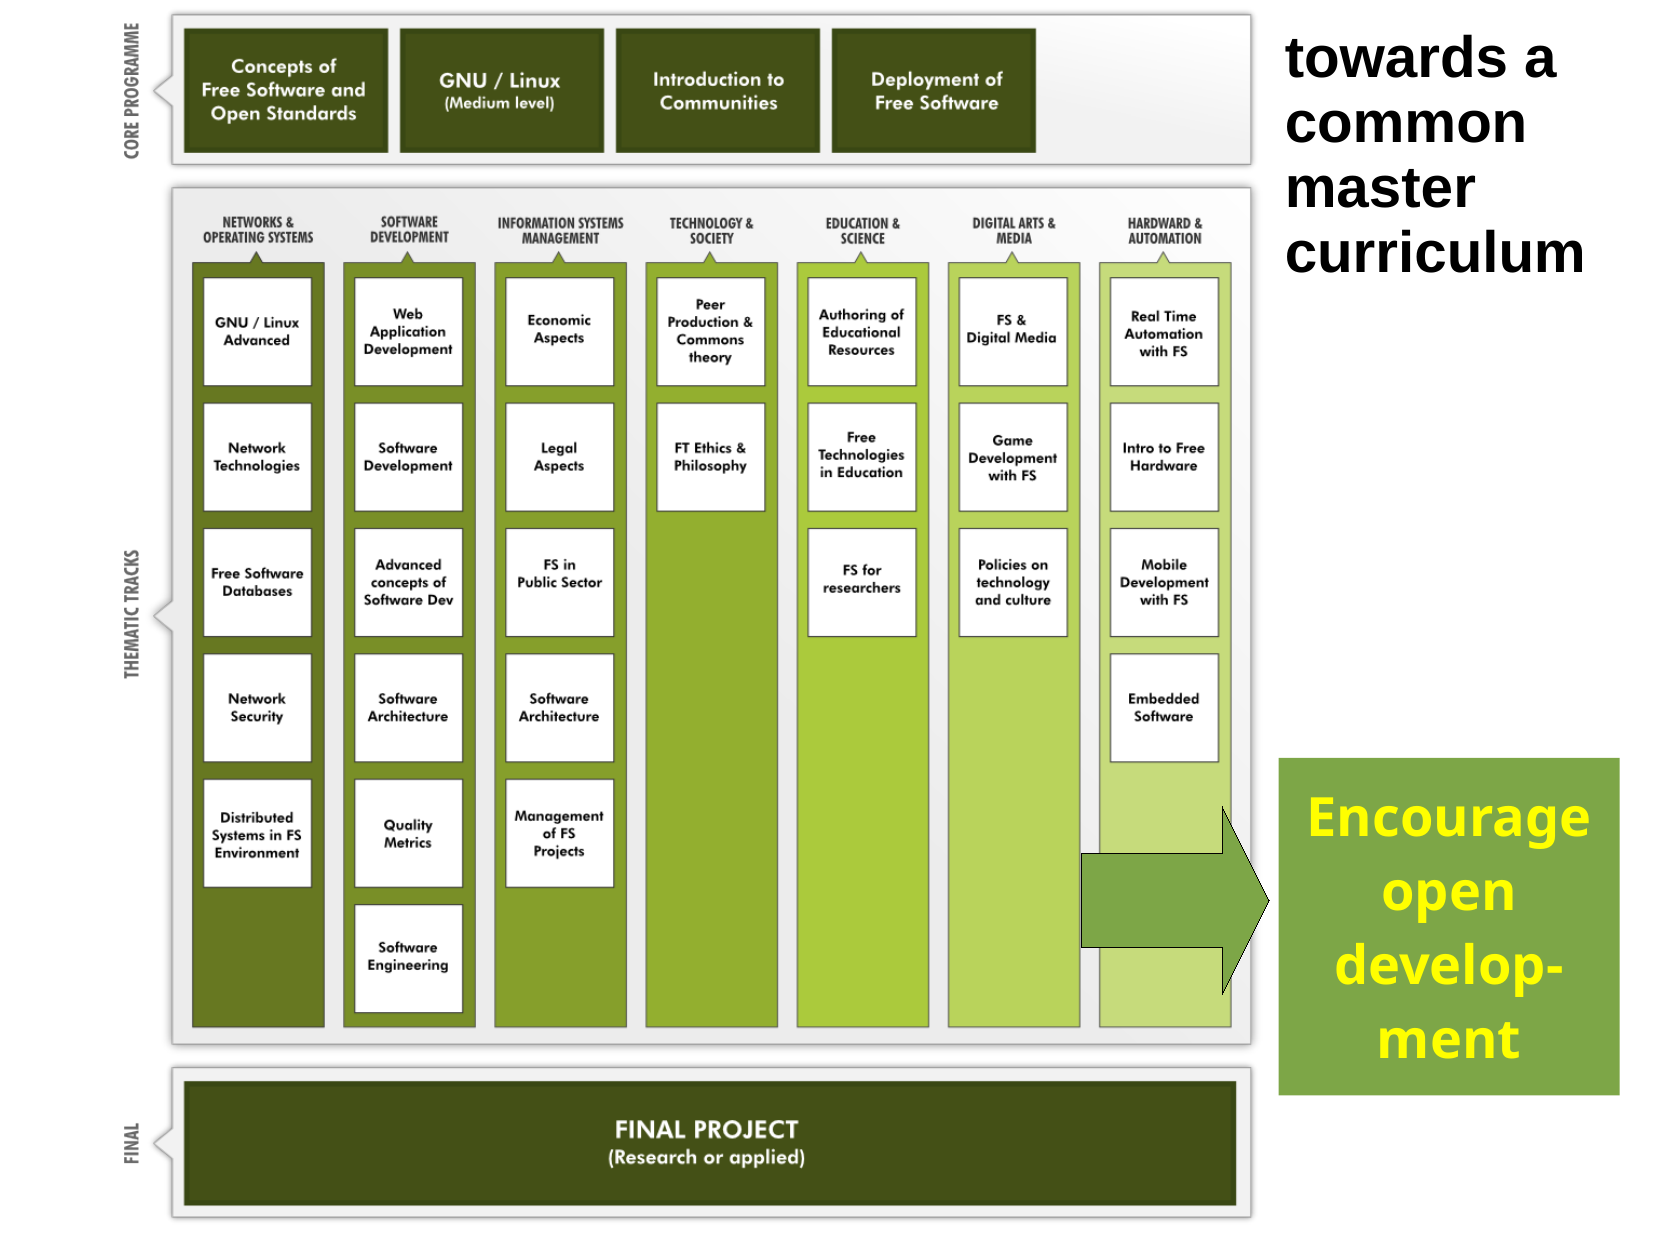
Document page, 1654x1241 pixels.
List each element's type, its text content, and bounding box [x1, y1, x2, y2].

title towards a common master curriculum [1284, 4, 1613, 305]
text_box [1081, 806, 1270, 995]
picture [124, 7, 1263, 1225]
text_box Encourage open develop- ment [1278, 757, 1620, 1096]
